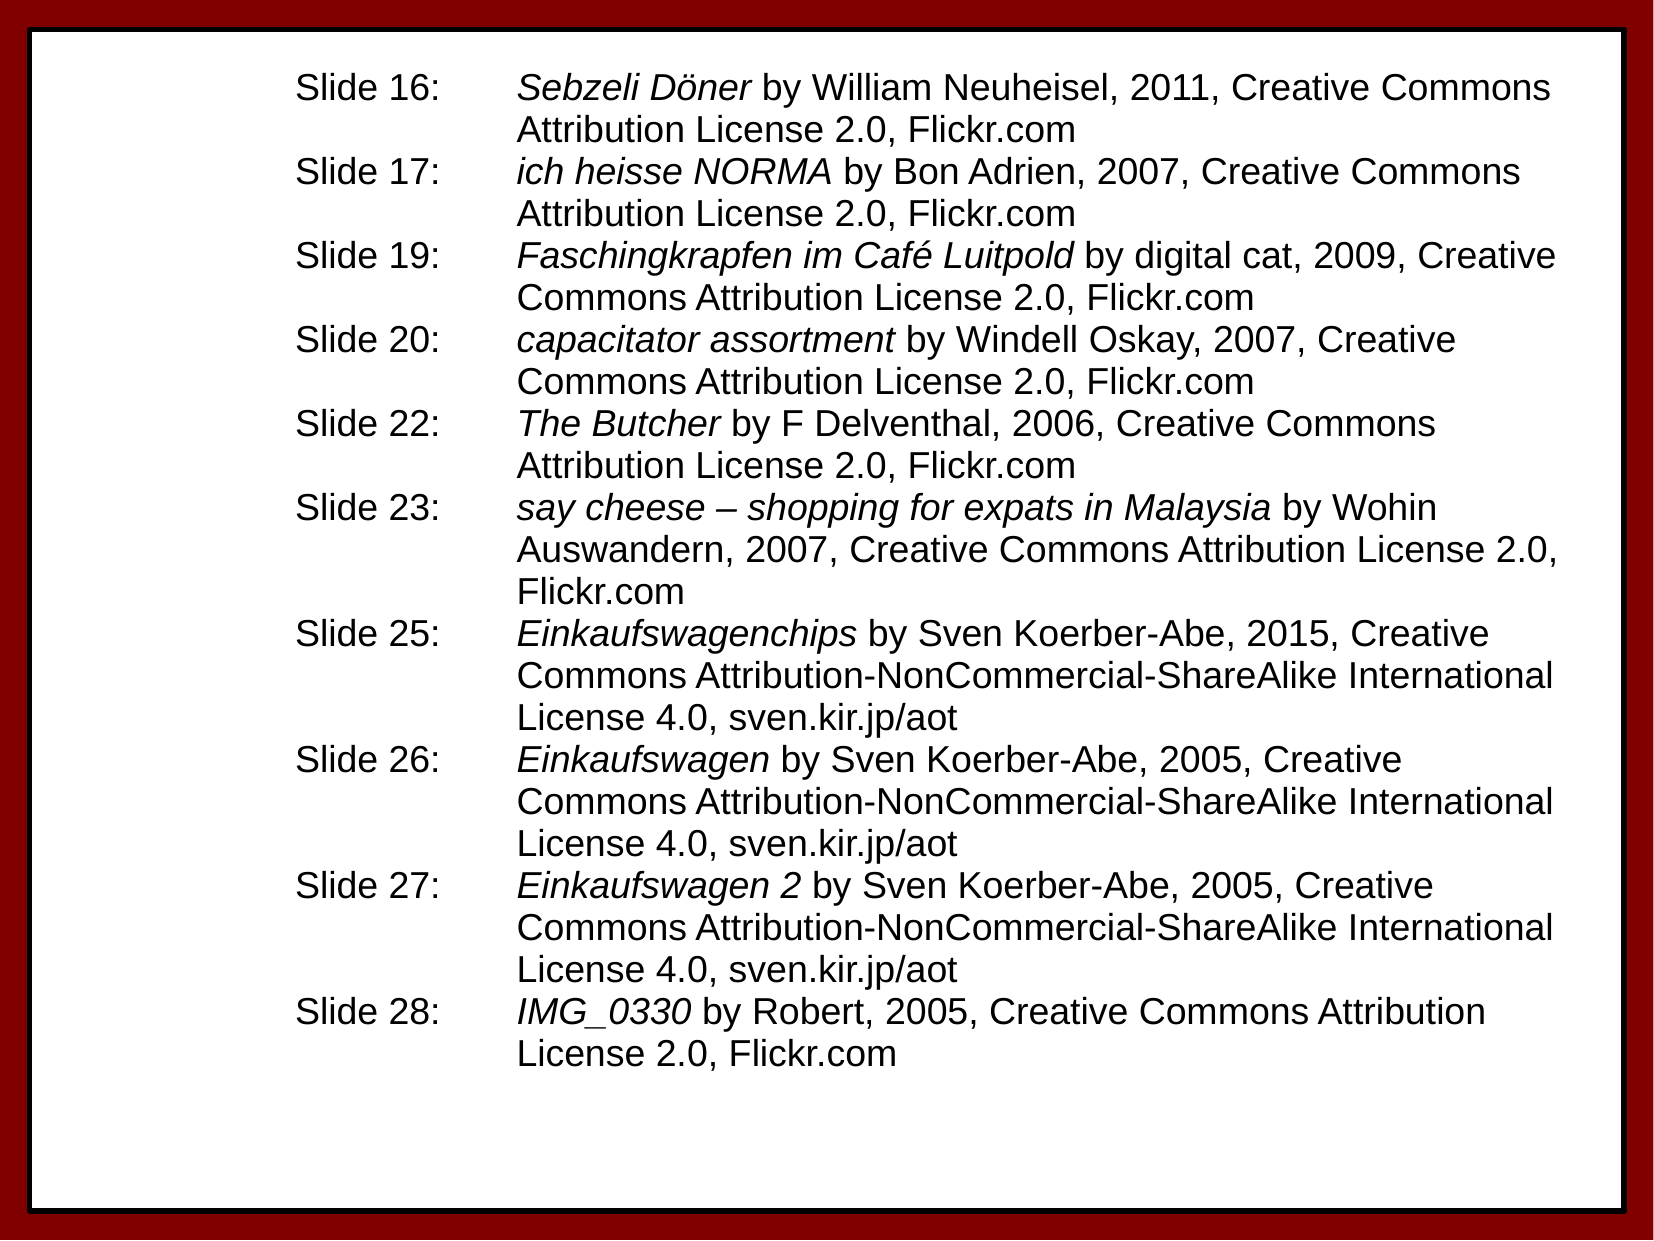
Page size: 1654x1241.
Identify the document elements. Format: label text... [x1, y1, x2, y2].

text_box Slide 16: Sebzeli Döner by William Neuheisel, 2011, Creative Commons Attribution License 2.0, Flickr.com Slide 17: ich heisse NORMA by Bon Adrien, 2007, Creative Commons Attribution License 2.0, Flickr.com Slide 19: Faschingkrapfen im Café Luitpold by digital cat, 2009, Creative Commons Attribution License 2.0, Flickr.com Slide 20: capacitator assortment by Windell Oskay, 2007, Creative Commons Attribution License 2.0, Flickr.com Slide 22: The Butcher by F Delventhal, 2006, Creative Commons Attribution License 2.0, Flickr.com Slide 23: say cheese – shopping for expats in Malaysia by Wohin Auswandern, 2007, Creative Commons Attribution License 2.0, Flickr.com Slide 25: Einkaufswagenchips by Sven Koerber-Abe, 2015, Creative Commons Attribution-NonCommercial-ShareAlike International License 4.0, sven.kir.jp/aot Slide 26: Einkaufswagen by Sven Koerber-Abe, 2005, Creative Commons Attribution-NonCommercial-ShareAlike International License 4.0, sven.kir.jp/aot Slide 27: Einkaufswagen 2 by Sven Koerber-Abe, 2005, Creative Commons Attribution-NonCommercial-ShareAlike International License 4.0, sven.kir.jp/aot Slide 28: IMG_0330 by Robert, 2005, Creative Commons Attribution License 2.0, Flickr.com [59, 59, 1595, 1082]
text_box [29, 29, 1625, 1211]
